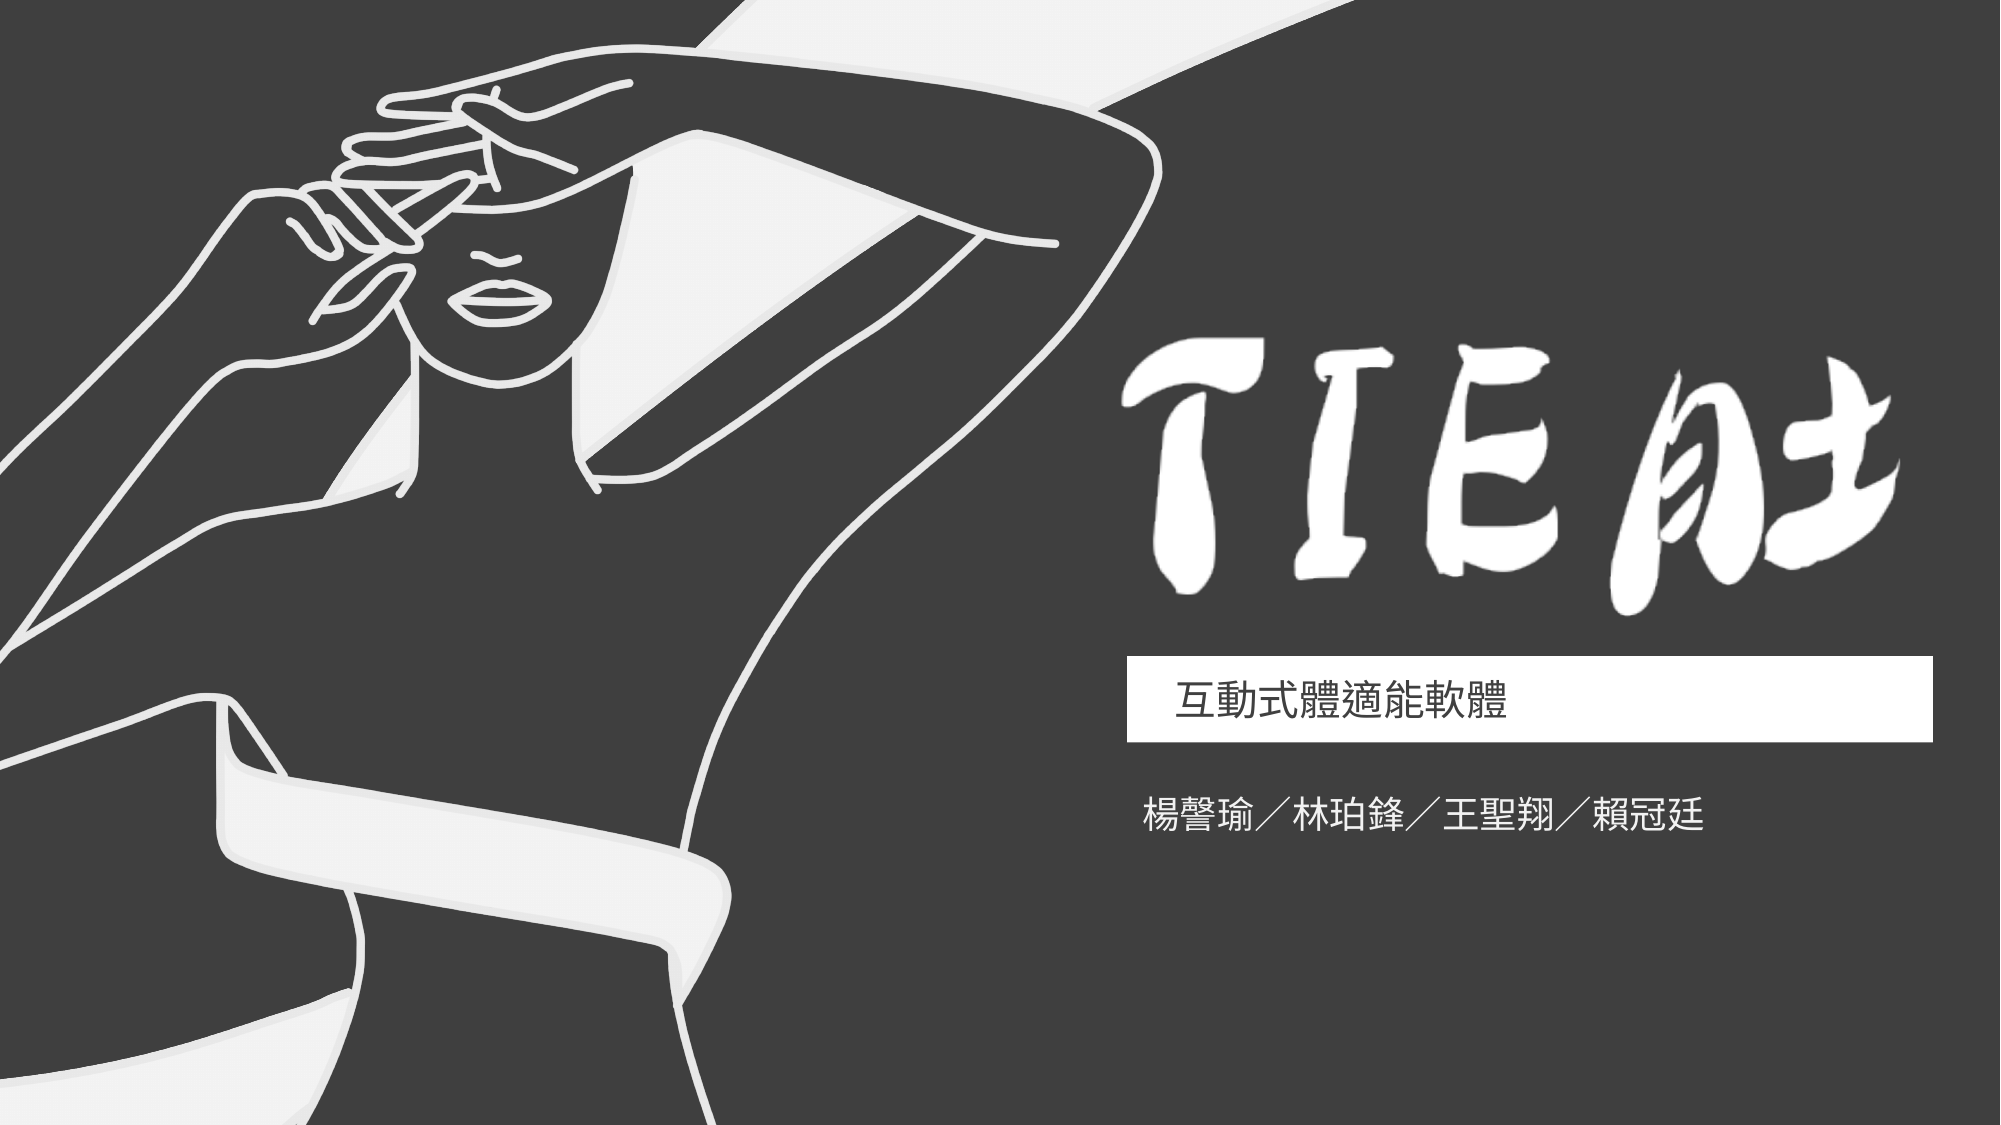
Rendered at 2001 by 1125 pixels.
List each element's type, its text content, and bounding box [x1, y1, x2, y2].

picture [0, 0, 1933, 1125]
text_box 楊謦瑜／林珀鋒／王聖翔／賴冠廷 [1127, 783, 1933, 845]
text_box 互動式體適能軟體 [1127, 656, 1933, 743]
